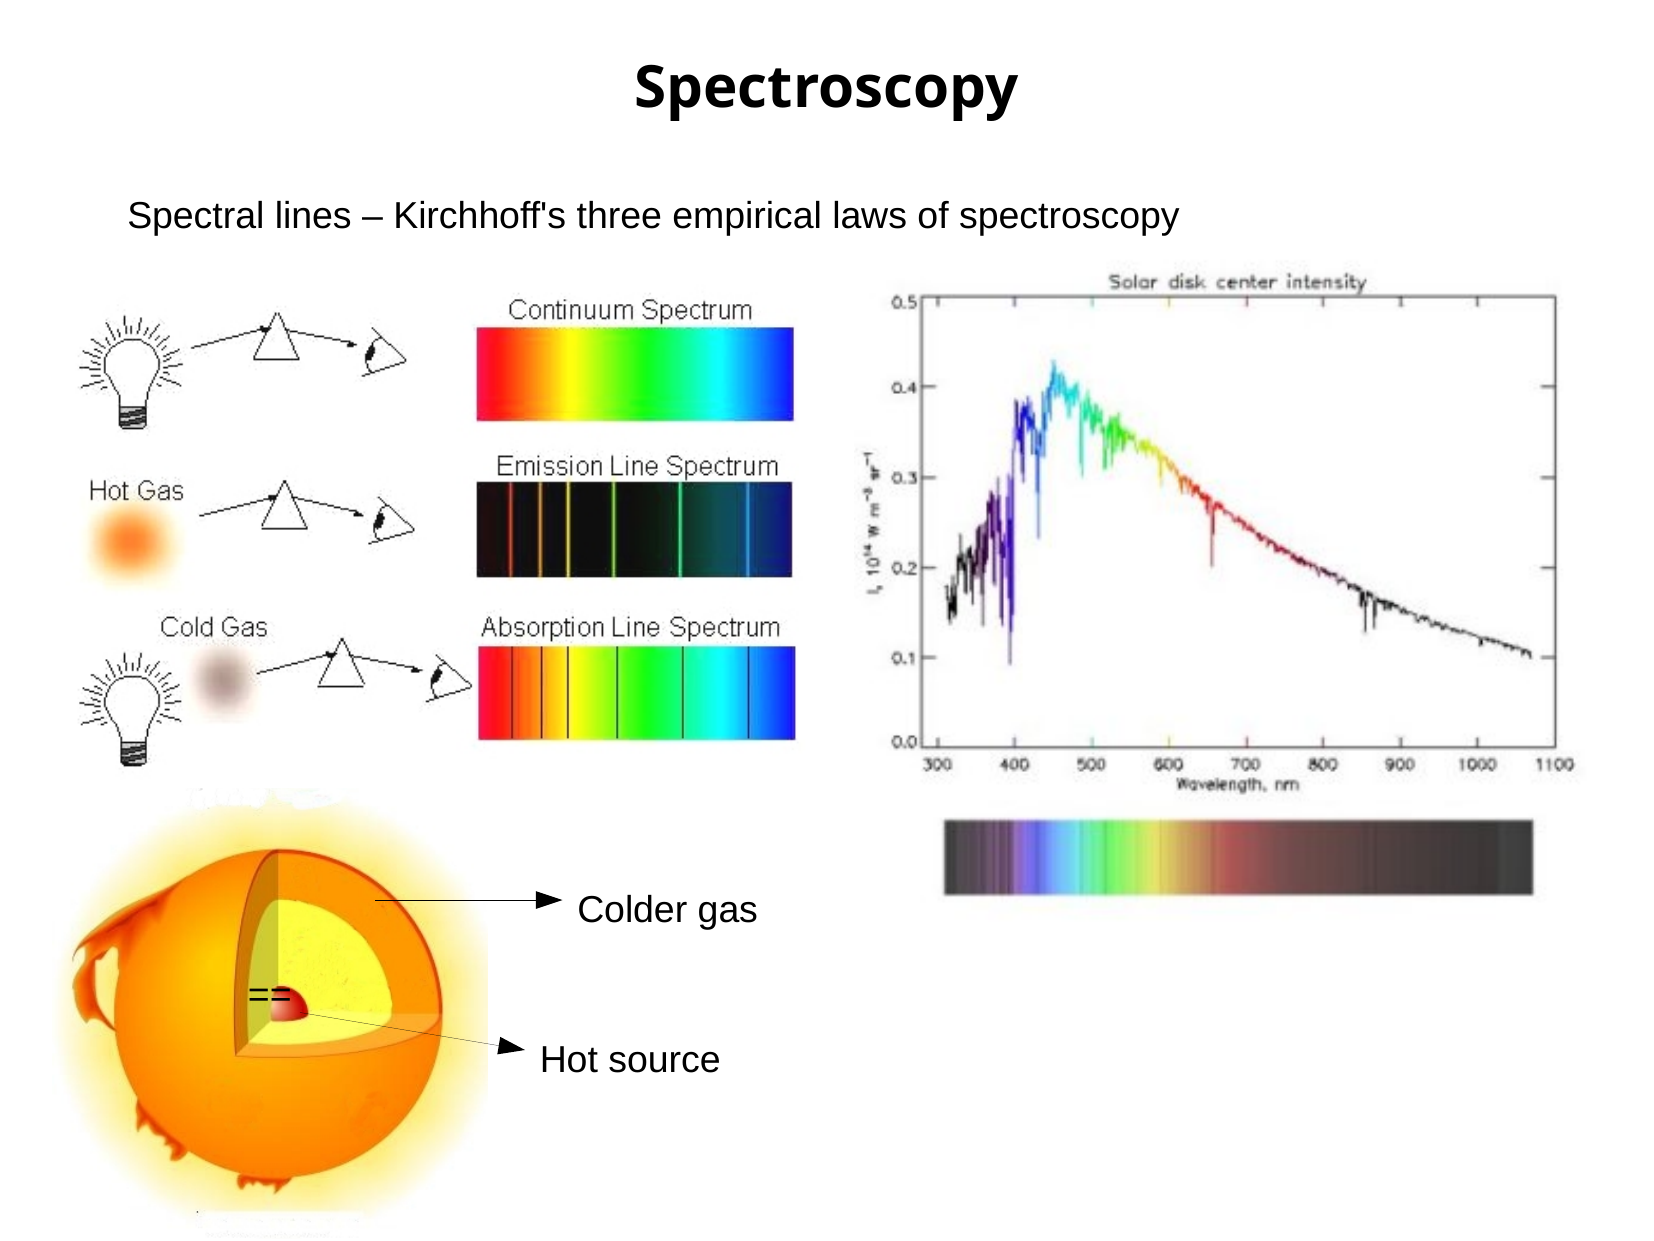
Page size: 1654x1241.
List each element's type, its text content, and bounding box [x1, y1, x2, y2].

picture [37, 244, 1593, 1239]
text_box Colder gas [562, 880, 901, 938]
text_box Hot source [525, 1030, 863, 1088]
text_box Spectral lines – Kirchhoff's three empirical laws of spectroscopy [112, 187, 1538, 280]
text_box Spectroscopy [0, 37, 1654, 121]
